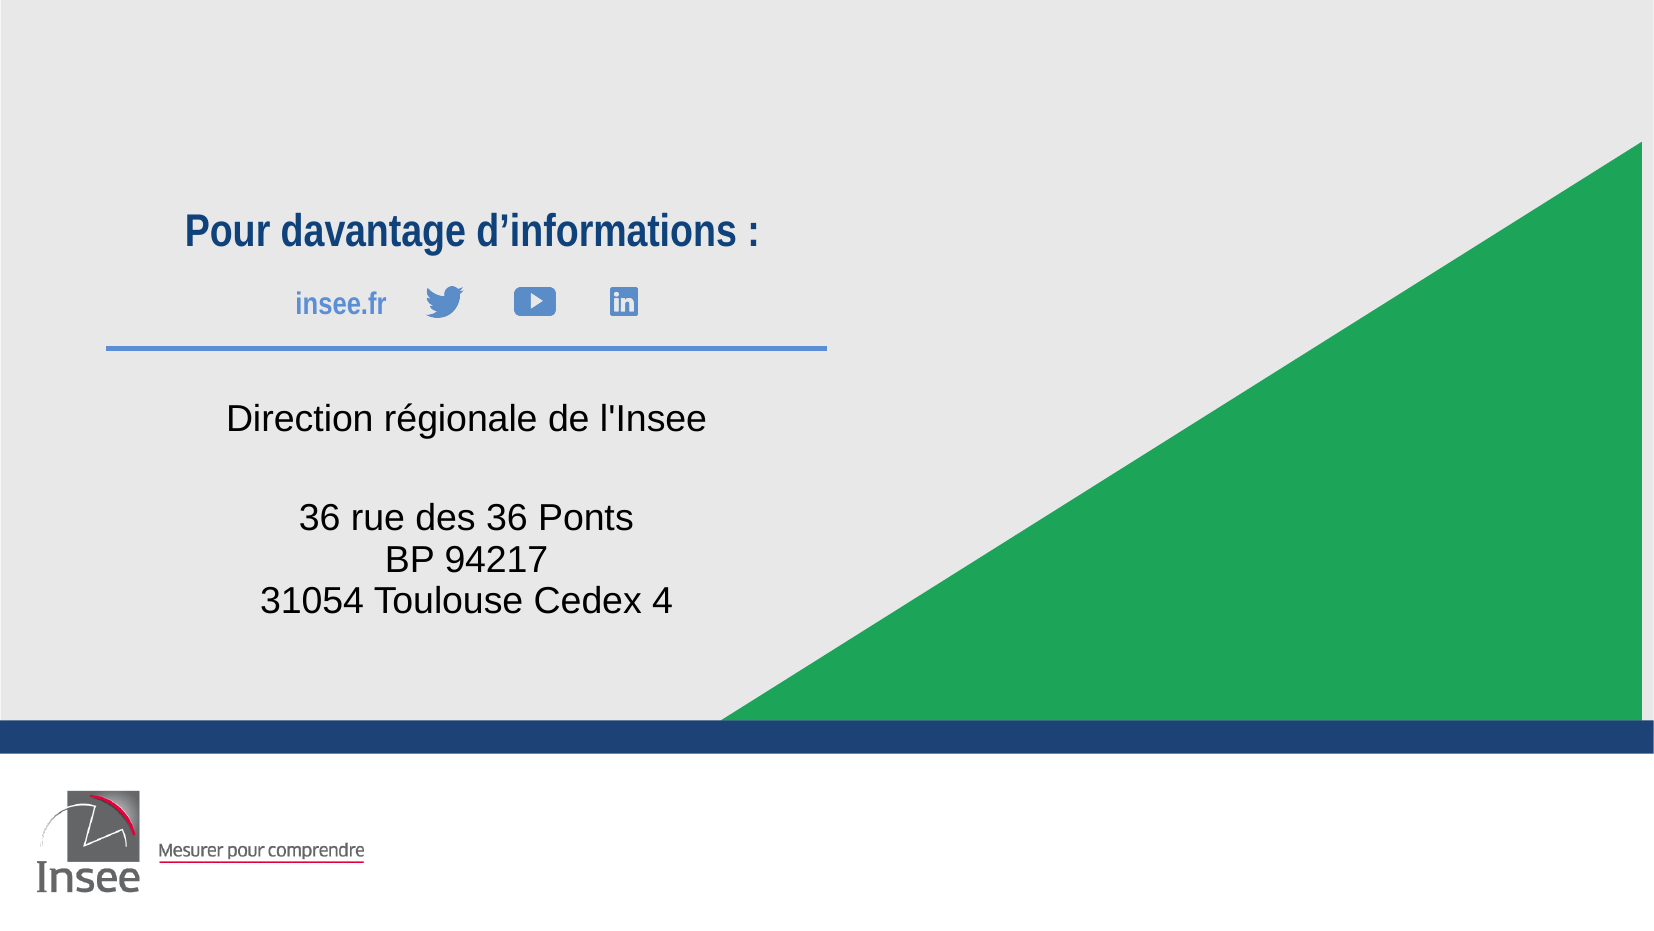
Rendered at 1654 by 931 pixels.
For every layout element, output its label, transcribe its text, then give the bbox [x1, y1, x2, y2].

picture [514, 287, 556, 316]
text_box 36 rue des 36 Ponts BP 94217 31054 Toulouse Cedex 4 [106, 488, 827, 723]
picture [31, 755, 364, 897]
text_box Direction régionale de l'Insee [106, 389, 827, 488]
picture [425, 286, 464, 318]
picture [610, 287, 638, 316]
text_box insee.fr [259, 277, 402, 329]
title Pour davantage d’informations : [106, 188, 839, 272]
